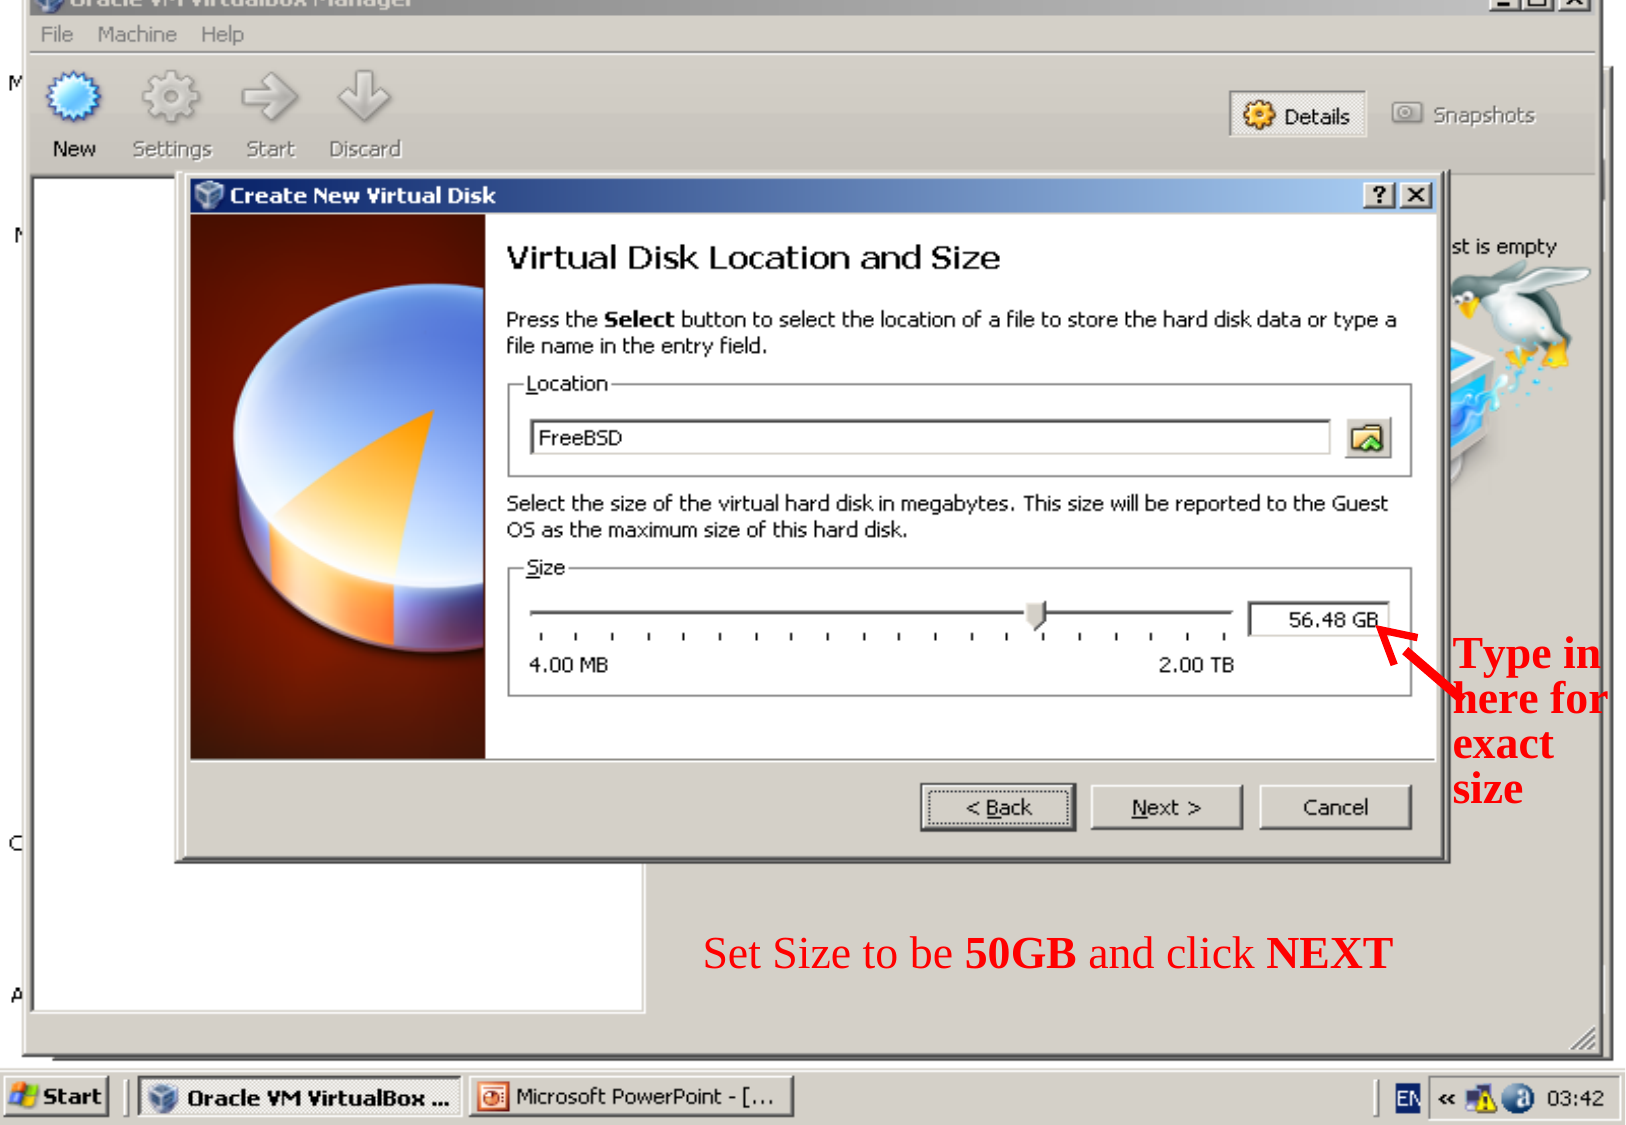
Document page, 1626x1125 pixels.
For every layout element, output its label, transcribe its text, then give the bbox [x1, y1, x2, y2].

text_box Type in here for exact size [1437, 624, 1626, 821]
text_box Set Size to be 50GB and click NEXT [687, 924, 1526, 986]
picture [0, 0, 1626, 1125]
